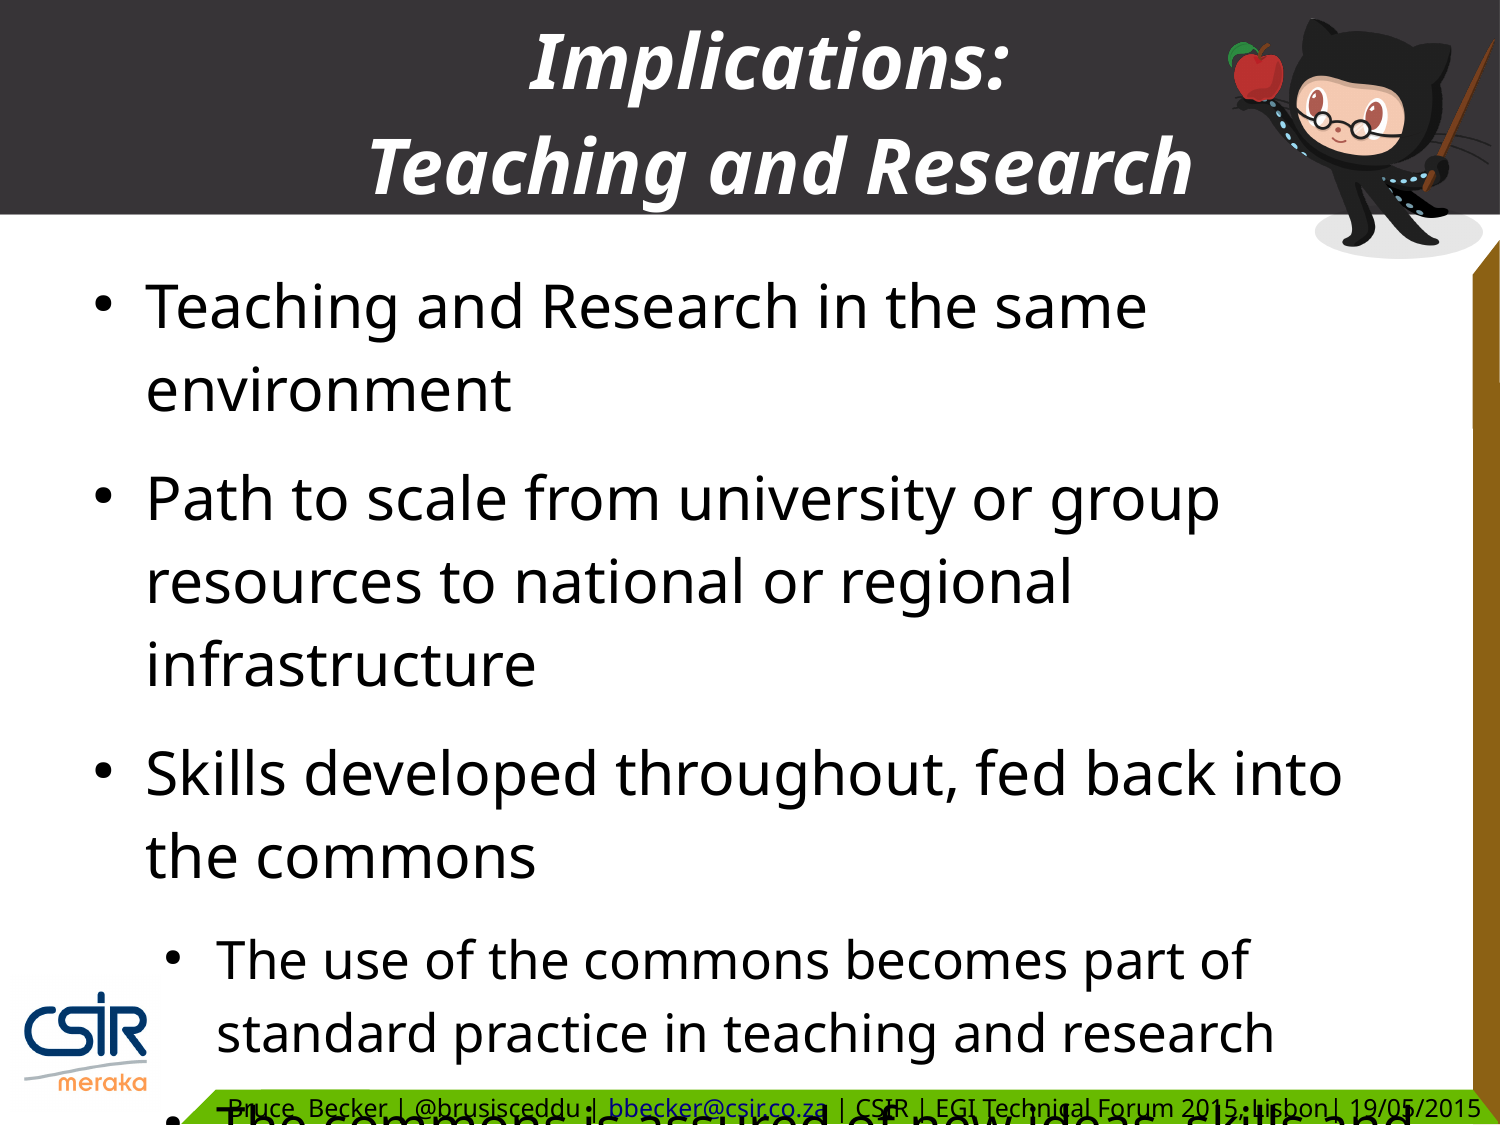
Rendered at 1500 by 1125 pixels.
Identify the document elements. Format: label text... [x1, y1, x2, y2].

title Implications: Teaching and Research [185, 18, 1228, 206]
picture [10, 974, 161, 1112]
picture [0, 0, 1500, 272]
list Teaching and Research in the same environment Path to scale from university or group resources to national or regional infrastructure Skills developed throughout, fed back into the commons The use of the commons becomes part of standard practice in teaching and research The commons is assured of new ideas, skills and stimulus. [75, 263, 1425, 916]
